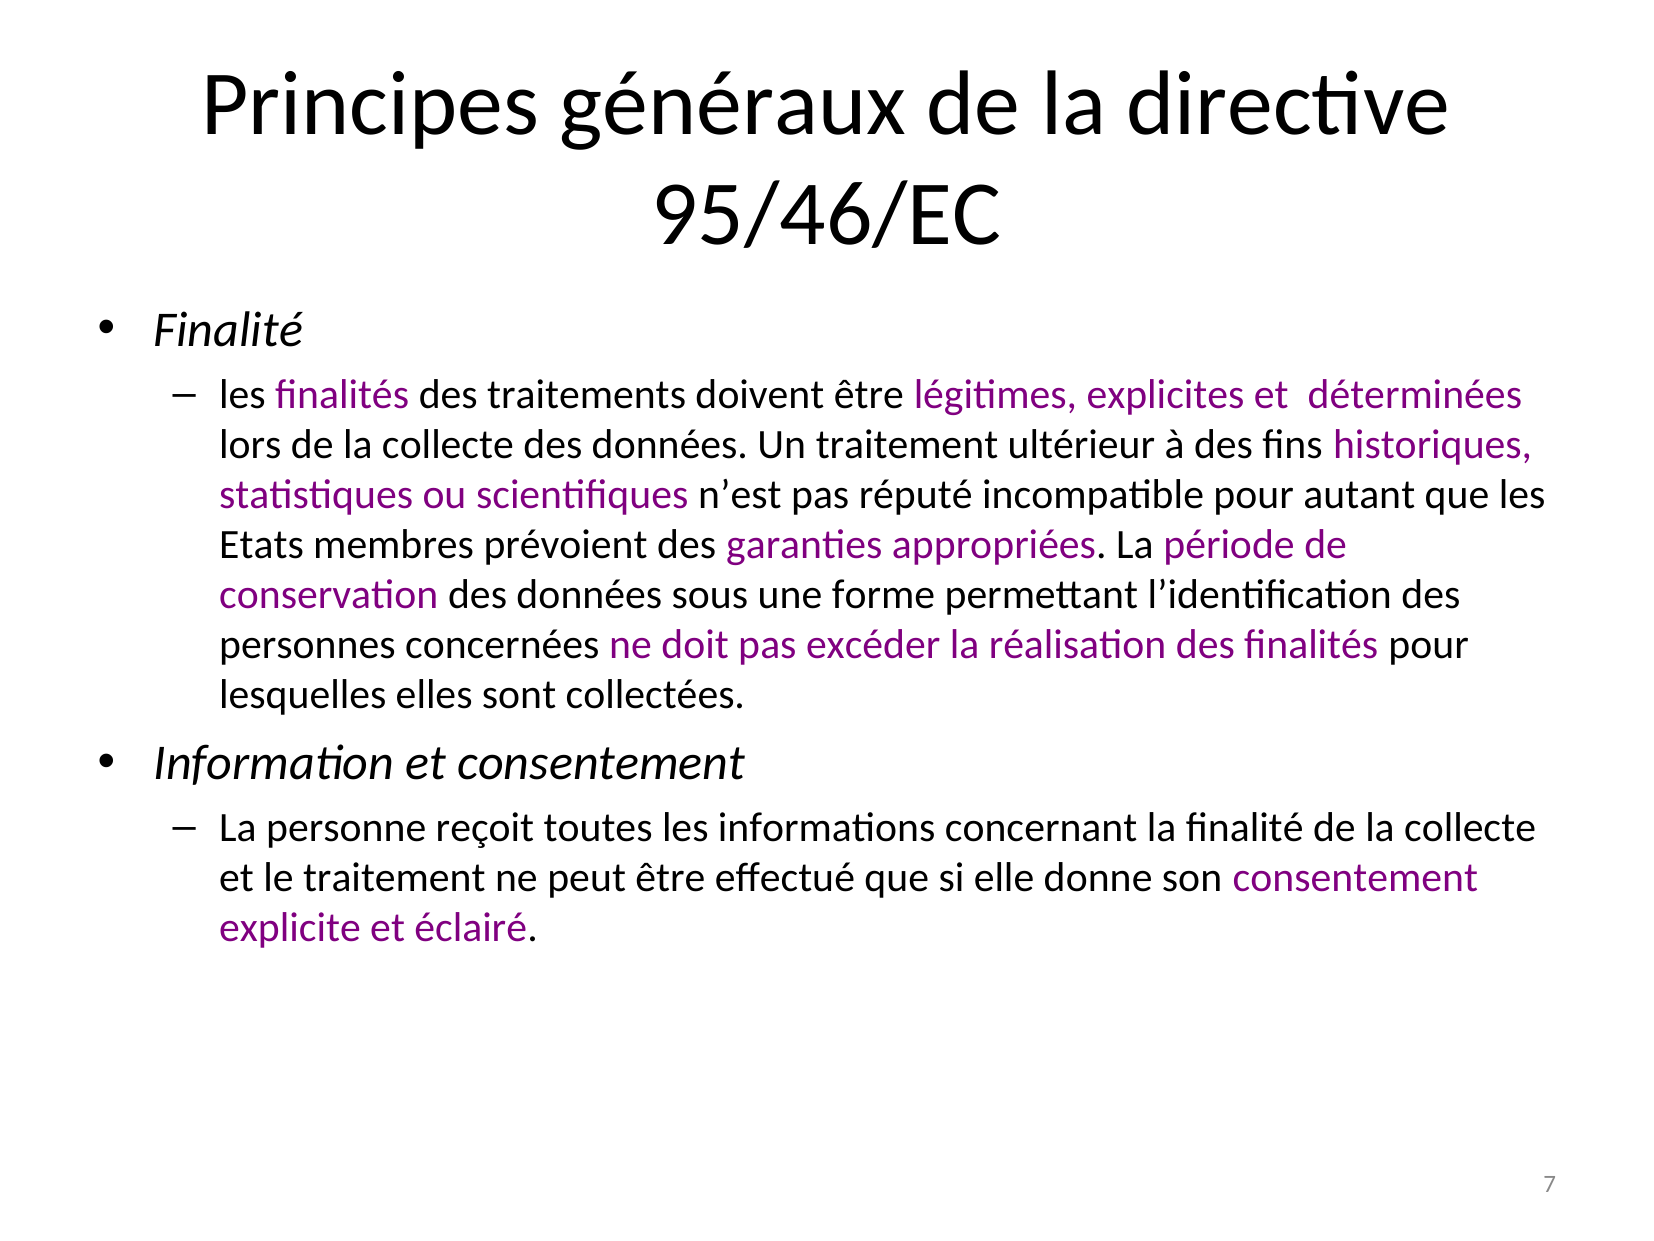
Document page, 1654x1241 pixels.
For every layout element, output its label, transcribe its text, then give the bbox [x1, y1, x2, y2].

text_box Finalité les finalités des traitements doivent être légitimes, explicites et déterminées lors de la collecte des données. Un traitement ultérieur à des fins historiques, statistiques ou scientifiques n’est pas réputé incompatible pour autant que les Etats membres prévoient des garanties appropriées. La période de conservation des données sous une forme permettant l’identification des personnes concernées ne doit pas excéder la réalisation des finalités pour lesquelles elles sont collectées. Information et consentement La personne reçoit toutes les informations concernant la finalité de la collecte et le traitement ne peut être effectué que si elle donne son consentement explicite et éclairé. [82, 289, 1571, 1108]
text_box Principes généraux de la directive 95/46/EC [82, 49, 1571, 257]
text_box <number> [1185, 1149, 1571, 1216]
